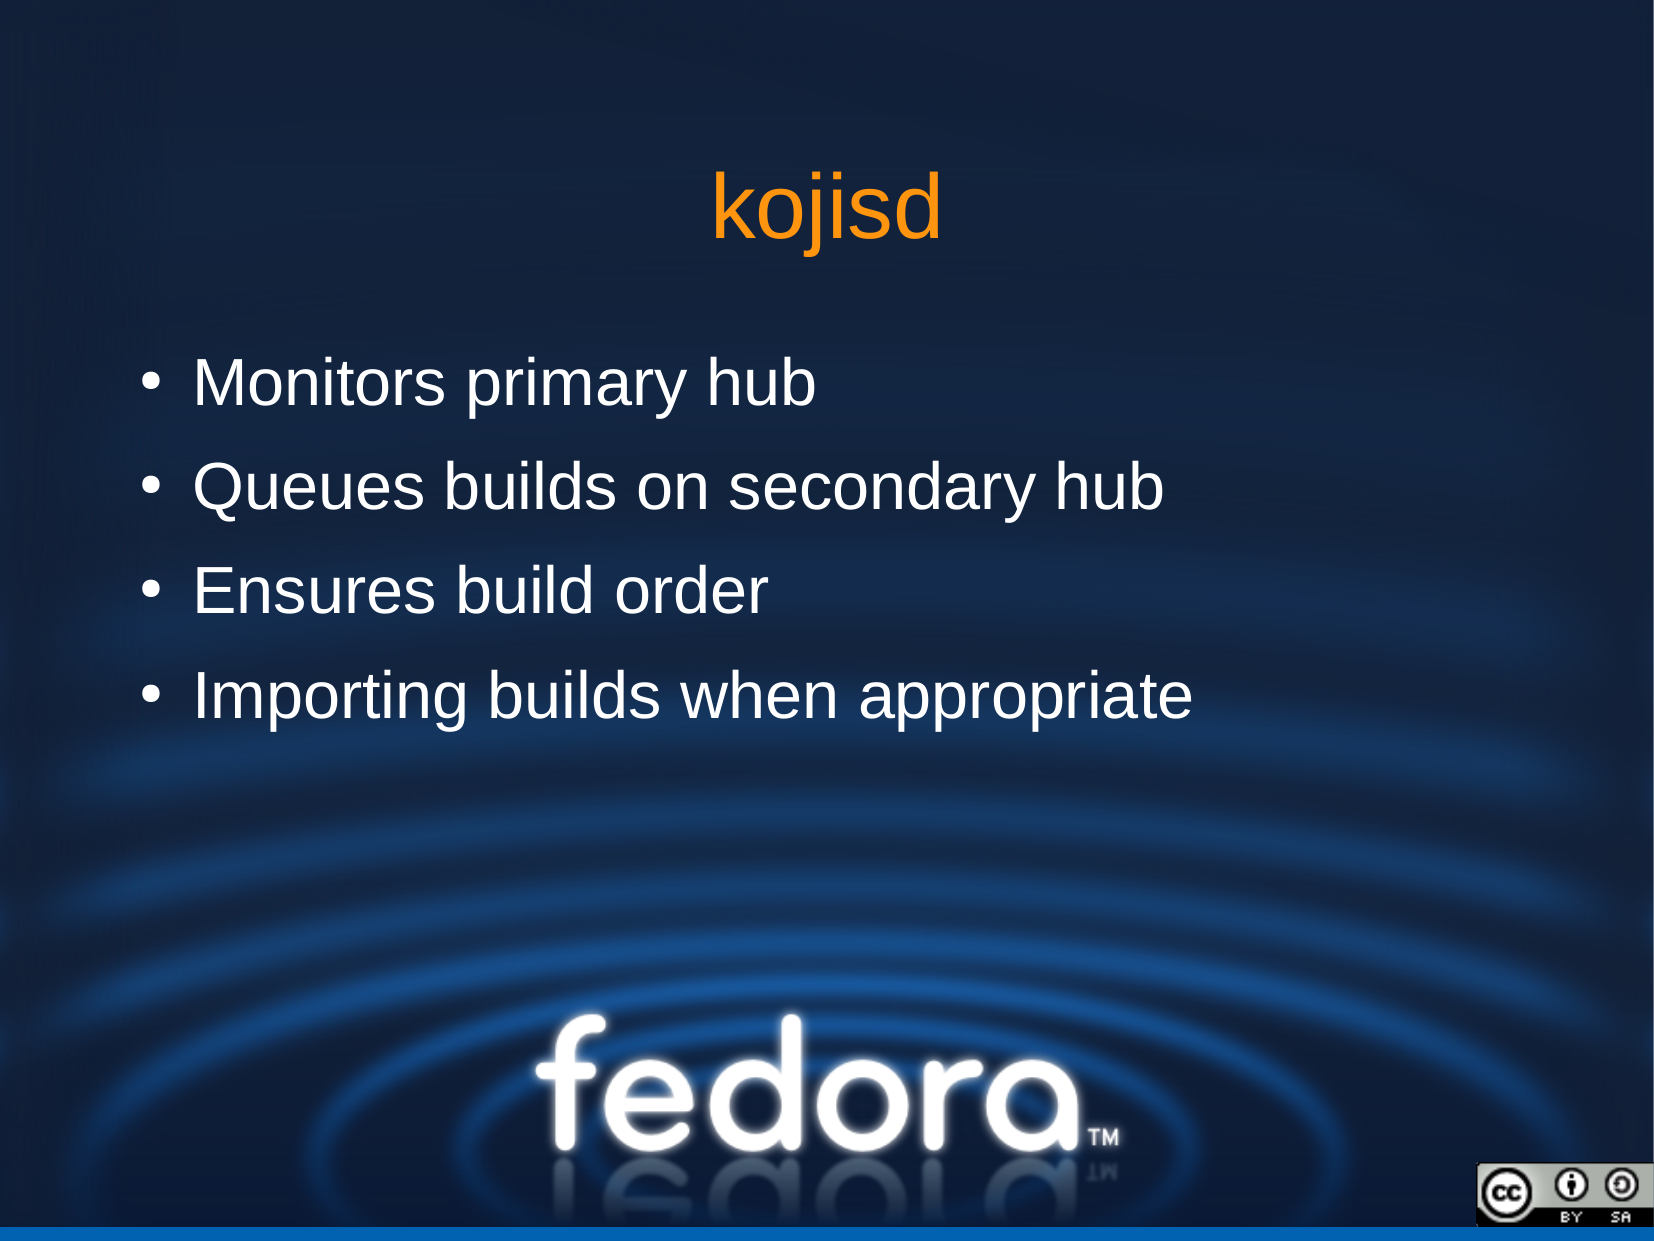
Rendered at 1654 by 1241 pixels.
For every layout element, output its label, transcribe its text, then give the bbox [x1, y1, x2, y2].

picture [0, 0, 1654, 1227]
title kojisd [121, 102, 1534, 310]
list Monitors primary hub Queues builds on secondary hub Ensures build order Importing builds when appropriate [121, 344, 1534, 1112]
